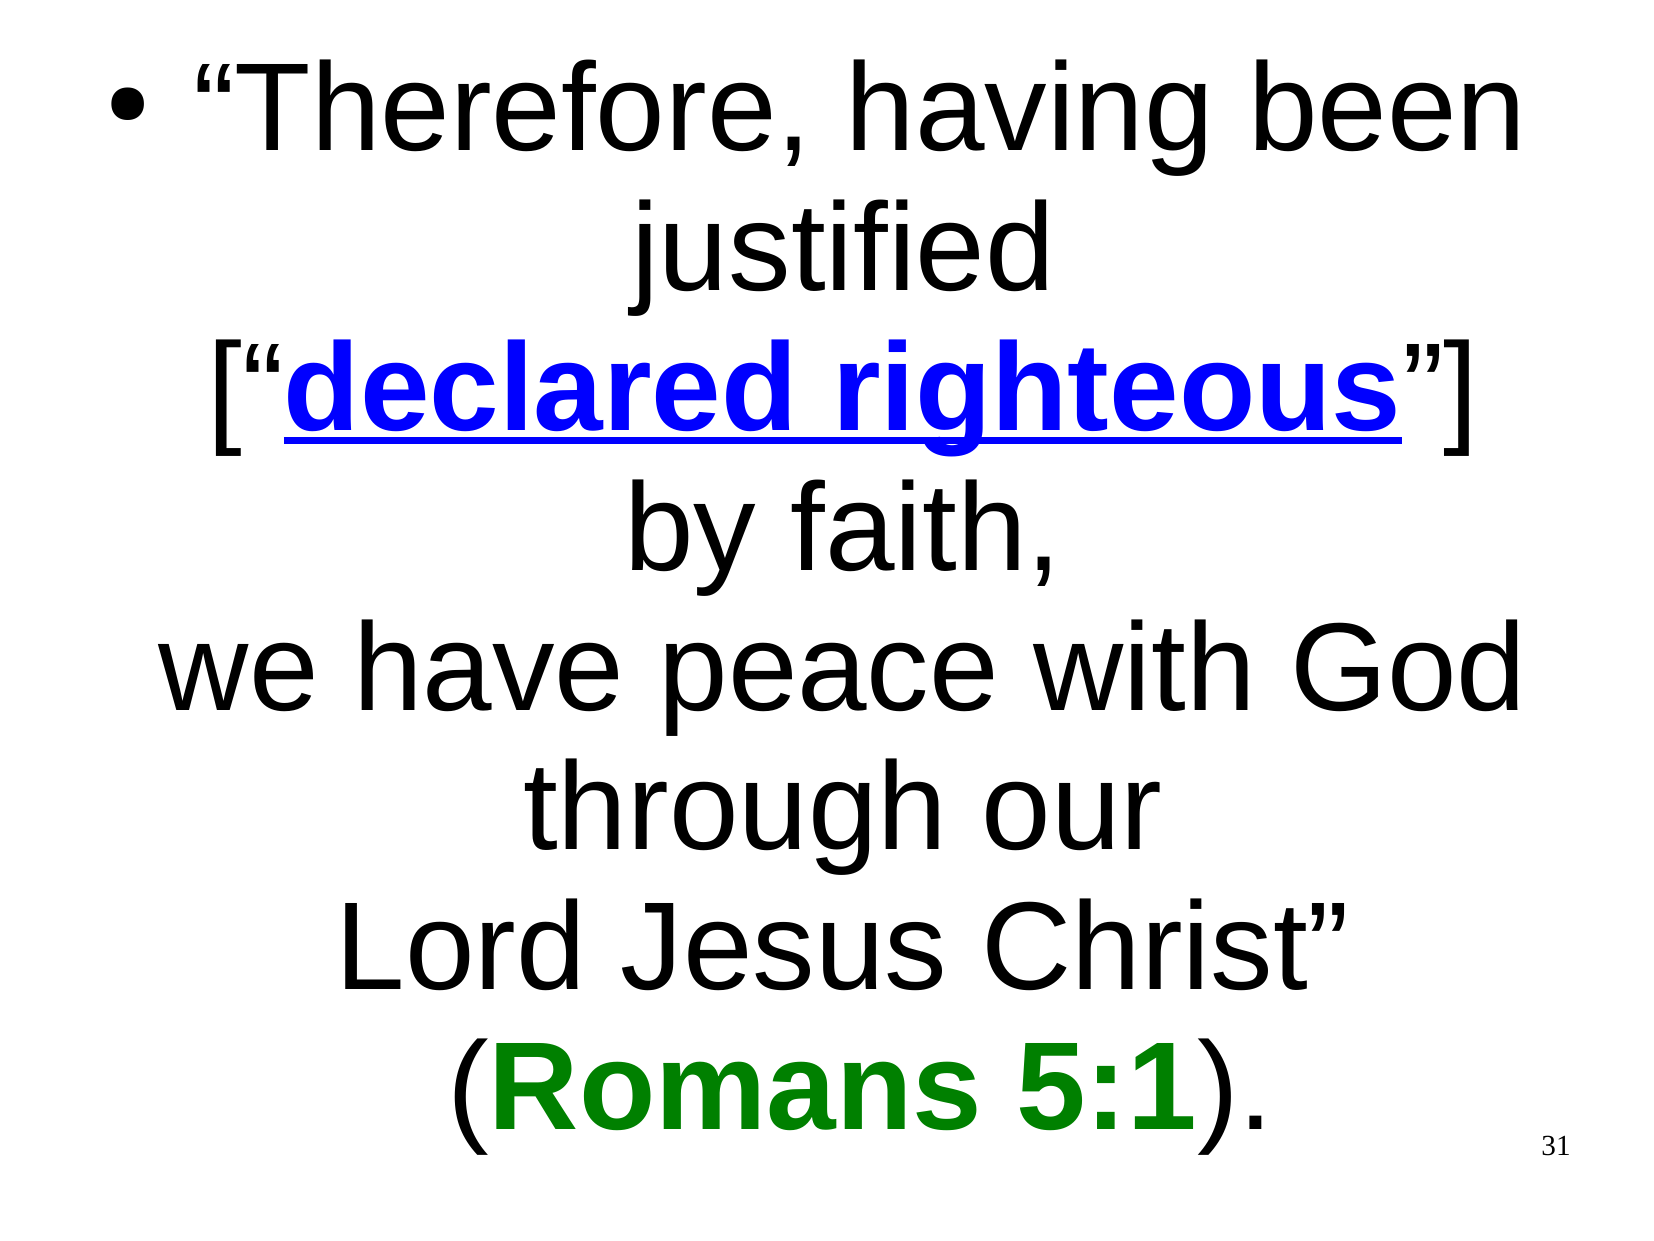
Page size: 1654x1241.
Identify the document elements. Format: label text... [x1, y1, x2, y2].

list “Therefore, having been justified [“declared righteous”] by faith, we have peace with God through our Lord Jesus Christ” (Romans 5:1). [0, 37, 1651, 1238]
